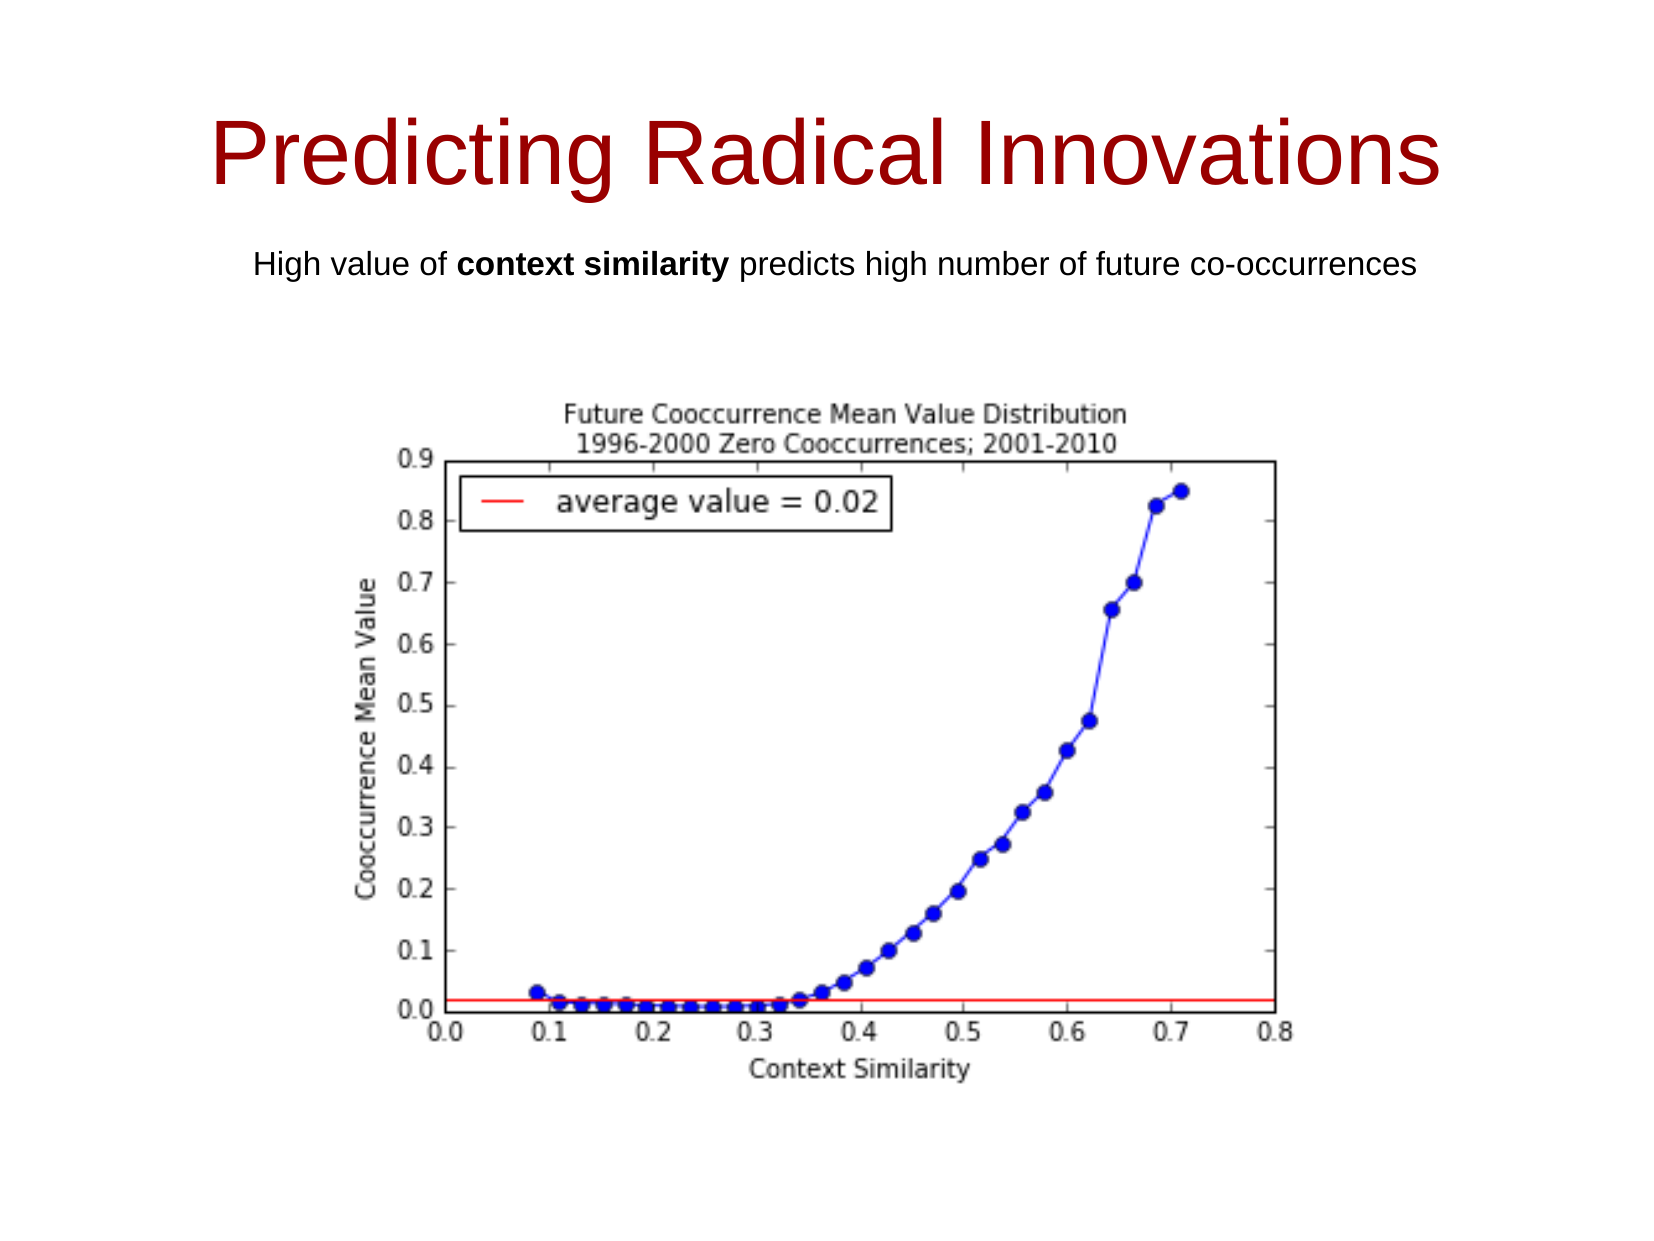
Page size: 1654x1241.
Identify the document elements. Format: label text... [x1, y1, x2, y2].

title Predicting Radical Innovations [82, 49, 1571, 257]
picture [341, 387, 1312, 1101]
text_box High value of context similarity predicts high number of future co-occurrences [238, 237, 1442, 291]
